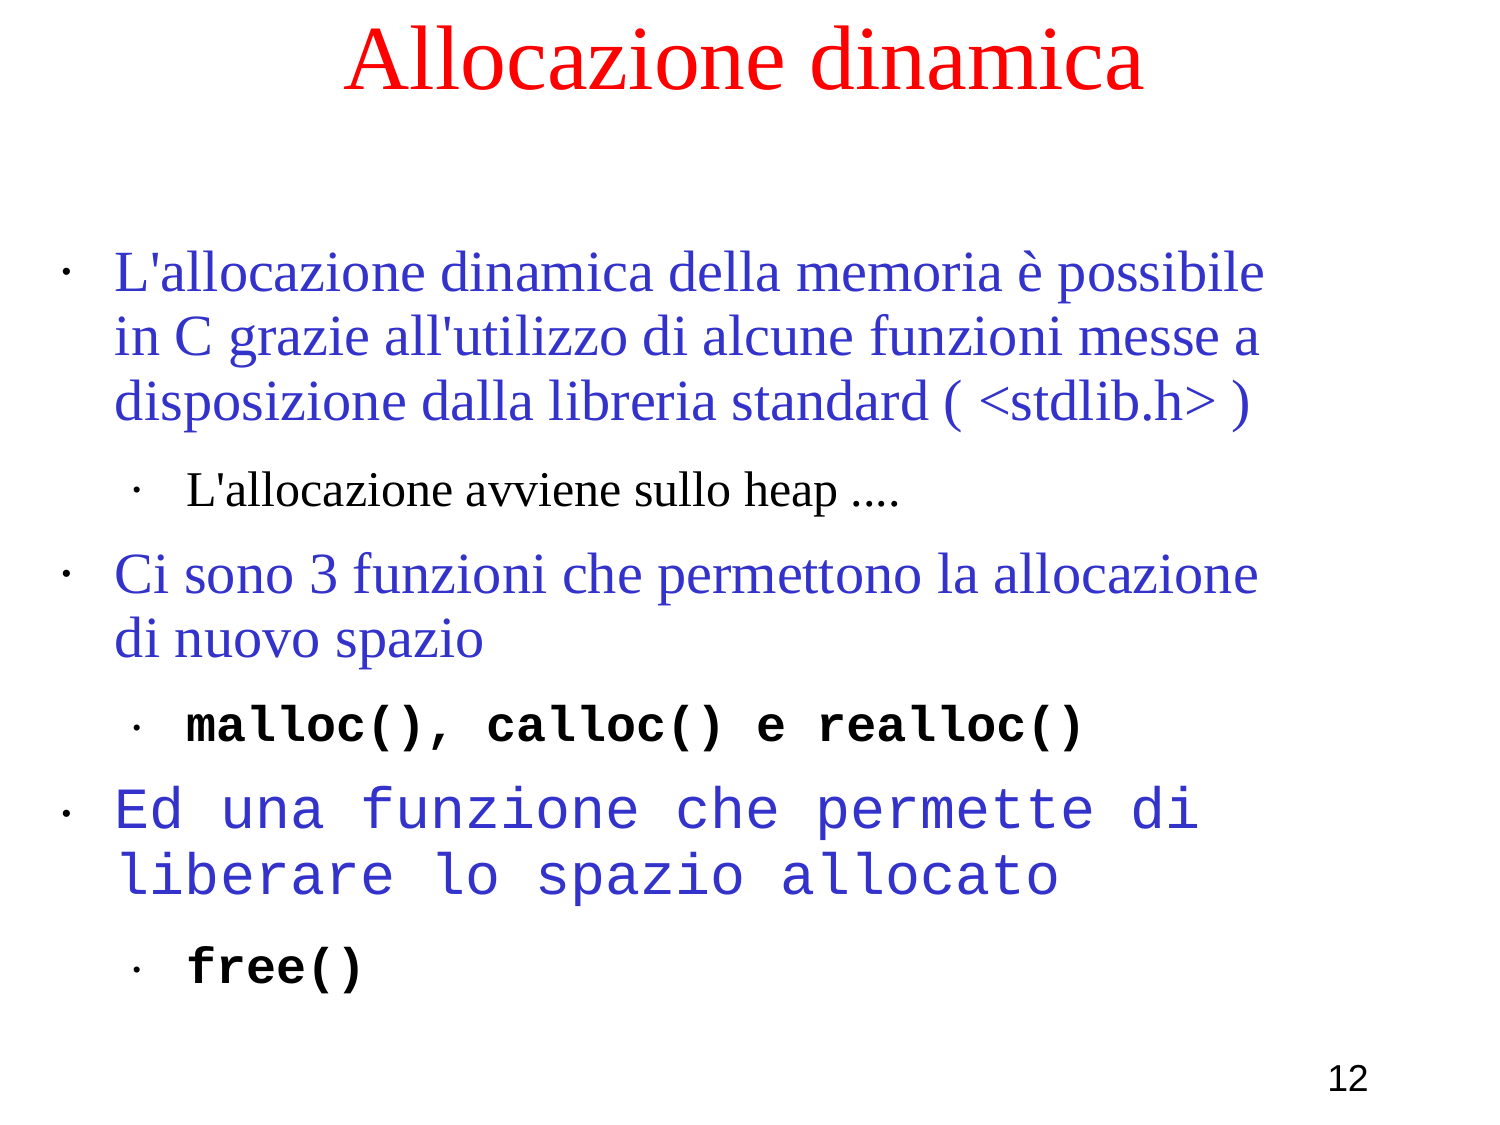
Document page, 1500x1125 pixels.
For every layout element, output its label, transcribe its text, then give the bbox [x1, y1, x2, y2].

list L'allocazione dinamica della memoria è possibile in C grazie all'utilizzo di alcune funzioni messe a disposizione dalla libreria standard ( <stdlib.h> ) L'allocazione avviene sullo heap .... Ci sono 3 funzioni che permettono la allocazione di nuovo spazio malloc(), calloc() e realloc() Ed una funzione che permette di liberare lo spazio allocato free() [29, 231, 1316, 1071]
text_box 12 [1312, 1050, 1426, 1109]
title Allocazione dinamica [107, 0, 1383, 188]
